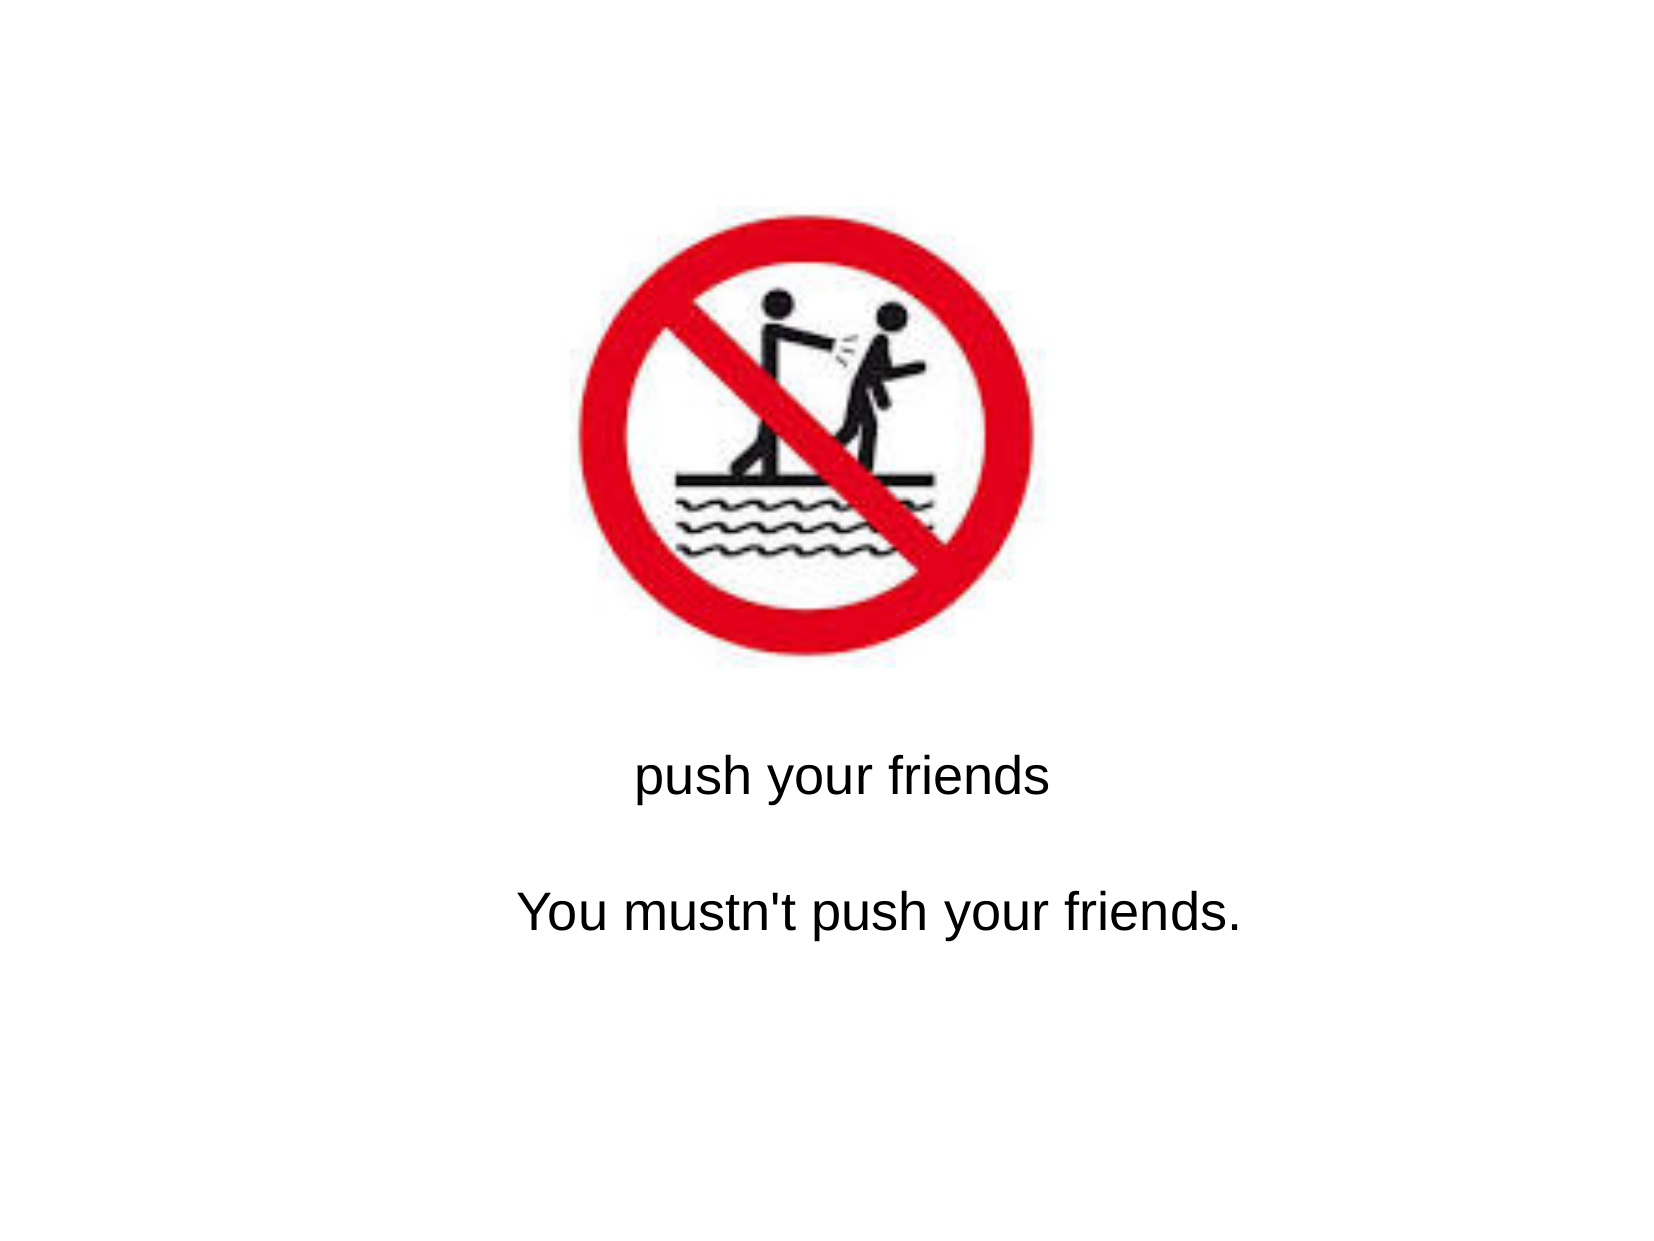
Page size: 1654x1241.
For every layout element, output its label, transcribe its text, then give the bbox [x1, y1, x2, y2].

text_box push your friends [620, 738, 1066, 814]
picture [569, 206, 1046, 668]
text_box You mustn't push your friends. [501, 874, 1257, 950]
